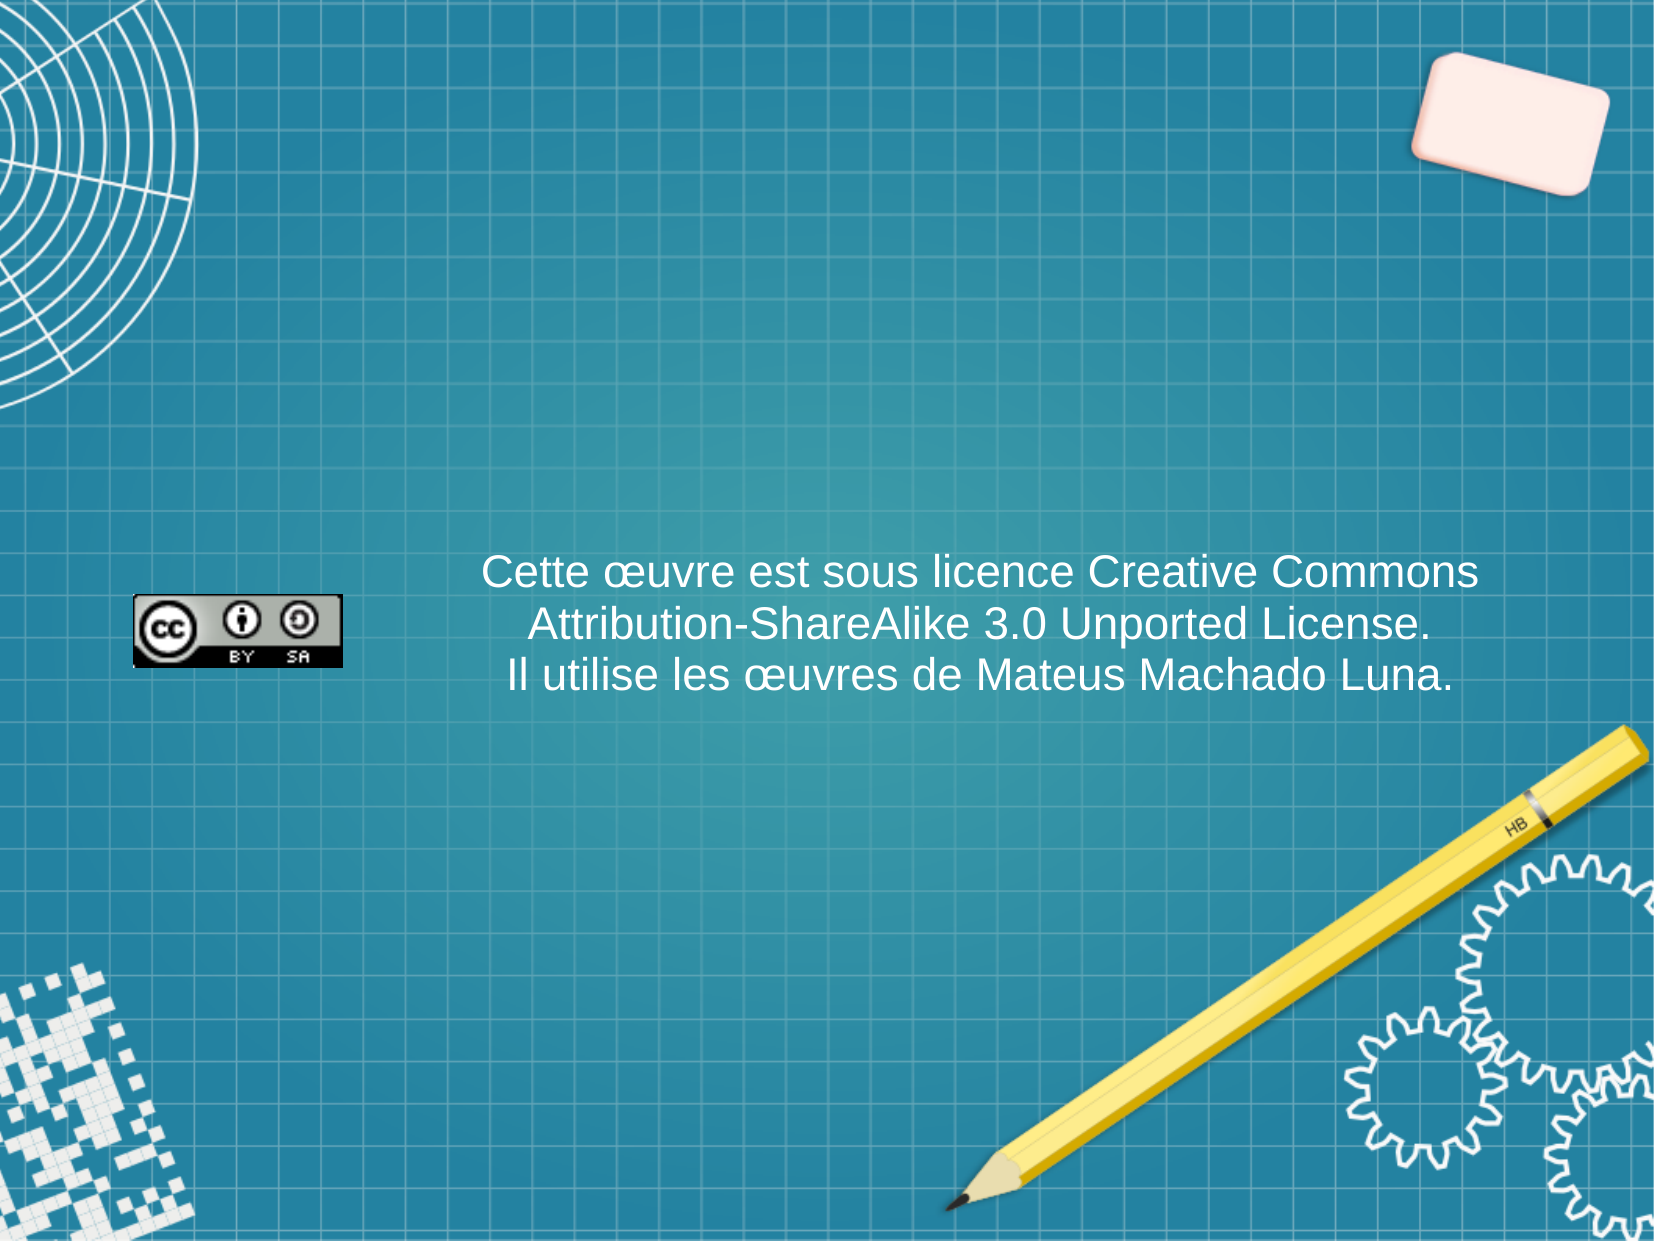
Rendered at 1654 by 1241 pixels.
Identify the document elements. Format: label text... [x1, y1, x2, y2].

title Cette œuvre est sous licence Creative Commons Attribution-ShareAlike 3.0 Unported License. Il utilise les œuvres de Mateus Machado Luna. [389, 519, 1571, 727]
picture [0, 0, 1654, 1241]
